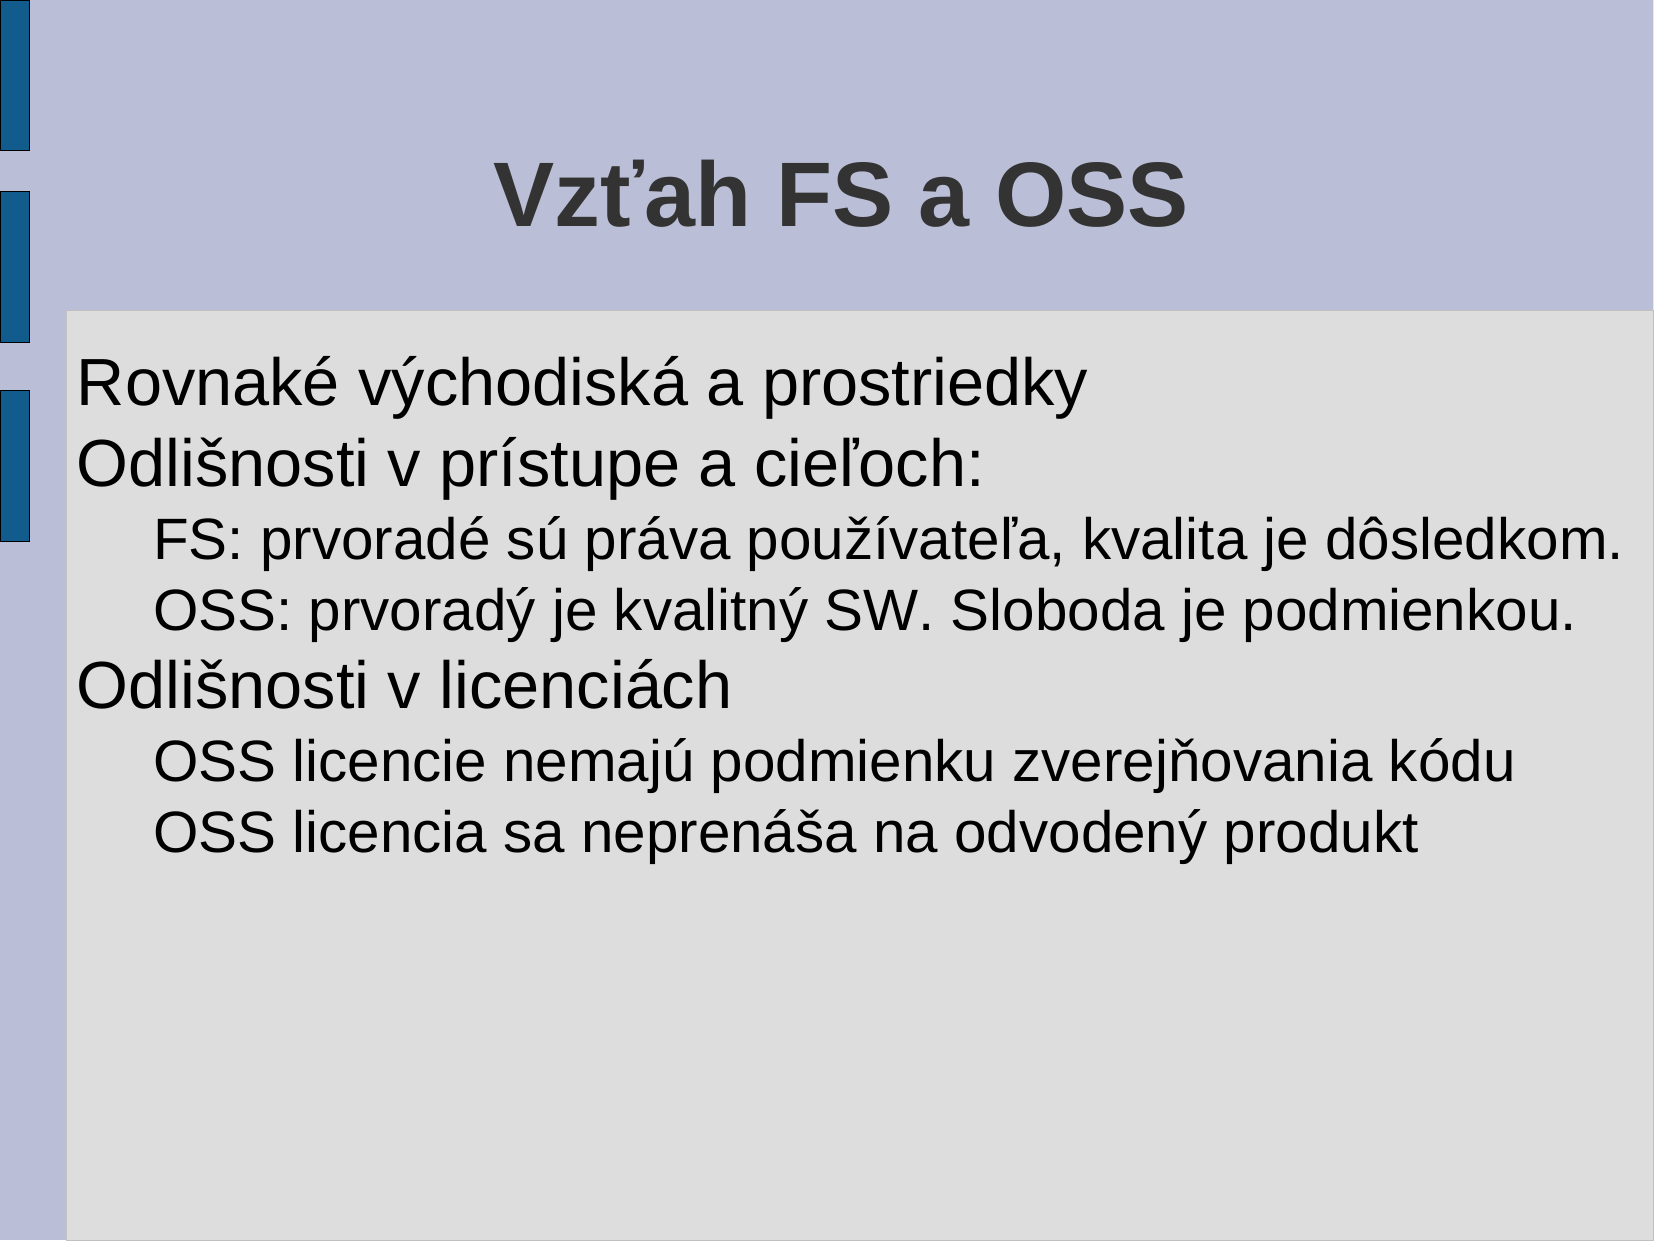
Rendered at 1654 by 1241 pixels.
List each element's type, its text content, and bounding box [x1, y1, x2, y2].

title Vzťah FS a OSS [59, 91, 1625, 299]
list Rovnaké východiská a prostriedky Odlišnosti v prístupe a cieľoch: FS: prvoradé sú práva používateľa, kvalita je dôsledkom. OSS: prvoradý je kvalitný SW. Sloboda je podmienkou. Odlišnosti v licenciách OSS licencie nemajú podmienku zverejňovania kódu OSS licencia sa neprenáša na odvodený produkt [59, 344, 1654, 1127]
